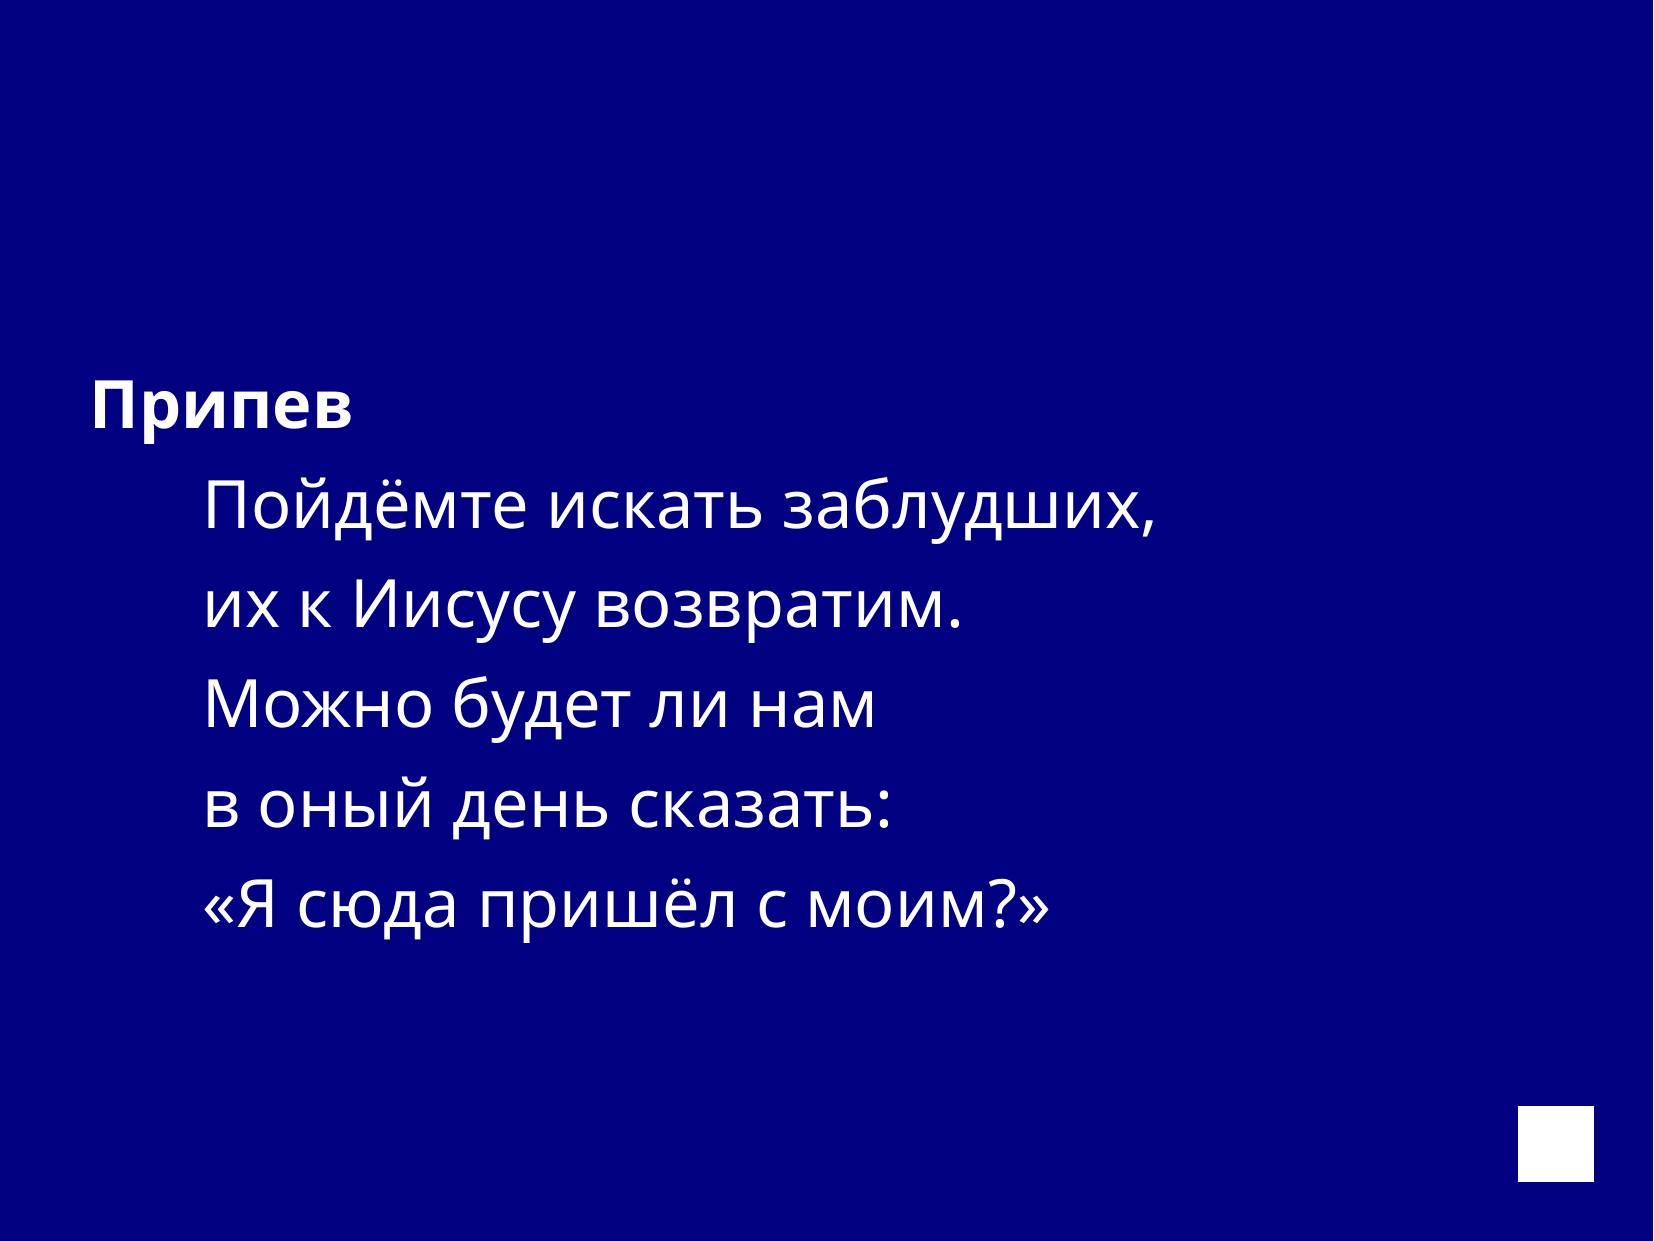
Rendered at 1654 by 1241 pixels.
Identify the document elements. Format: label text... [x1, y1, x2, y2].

text_box Припев Пойдёмте искать заблудших, их к Иисусу возвратим. Можно будет ли нам в оный день сказать: «Я сюда пришёл с моим?» [75, 150, 1576, 1163]
text_box [1518, 1106, 1594, 1182]
